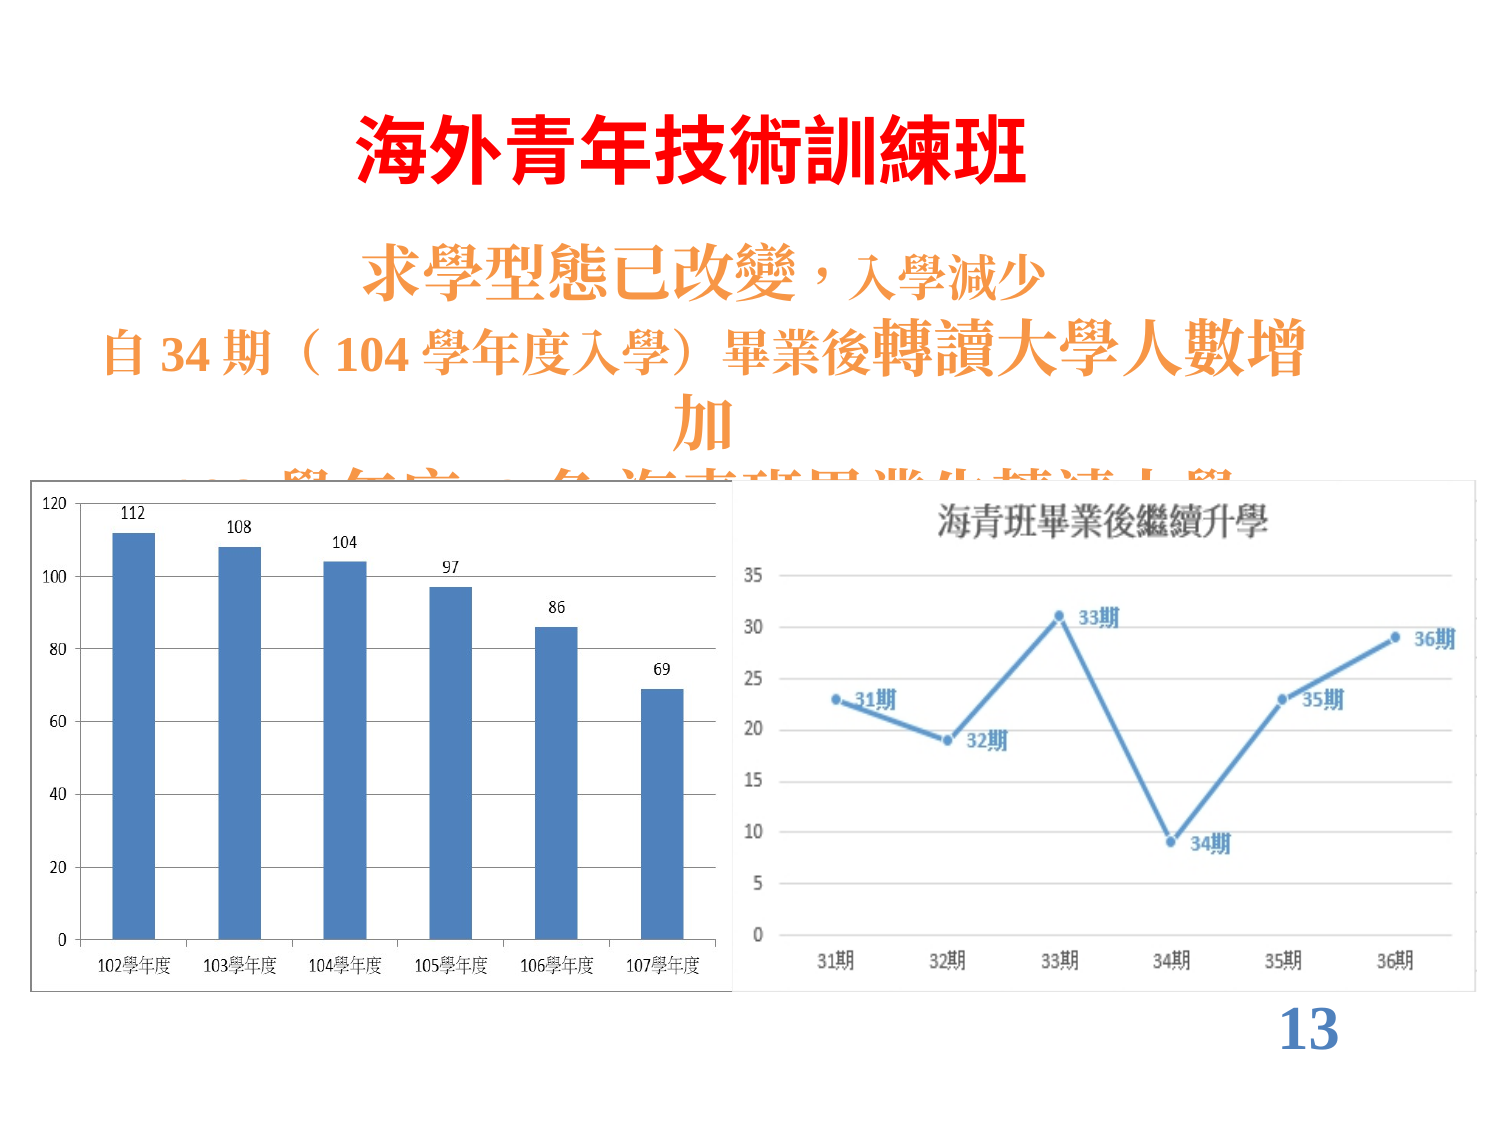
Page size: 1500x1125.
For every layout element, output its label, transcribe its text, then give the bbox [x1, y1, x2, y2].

picture [30, 480, 1477, 992]
text_box <編號> [1114, 979, 1500, 1055]
text_box 求學型態已改變，入學減少 自34期（104學年度入學）畢業後轉讀大學人數增加 108學年度 9名 海青班畢業生轉讀大學 [68, 226, 1339, 456]
title 海外青年技術訓練班 [0, 101, 1383, 197]
